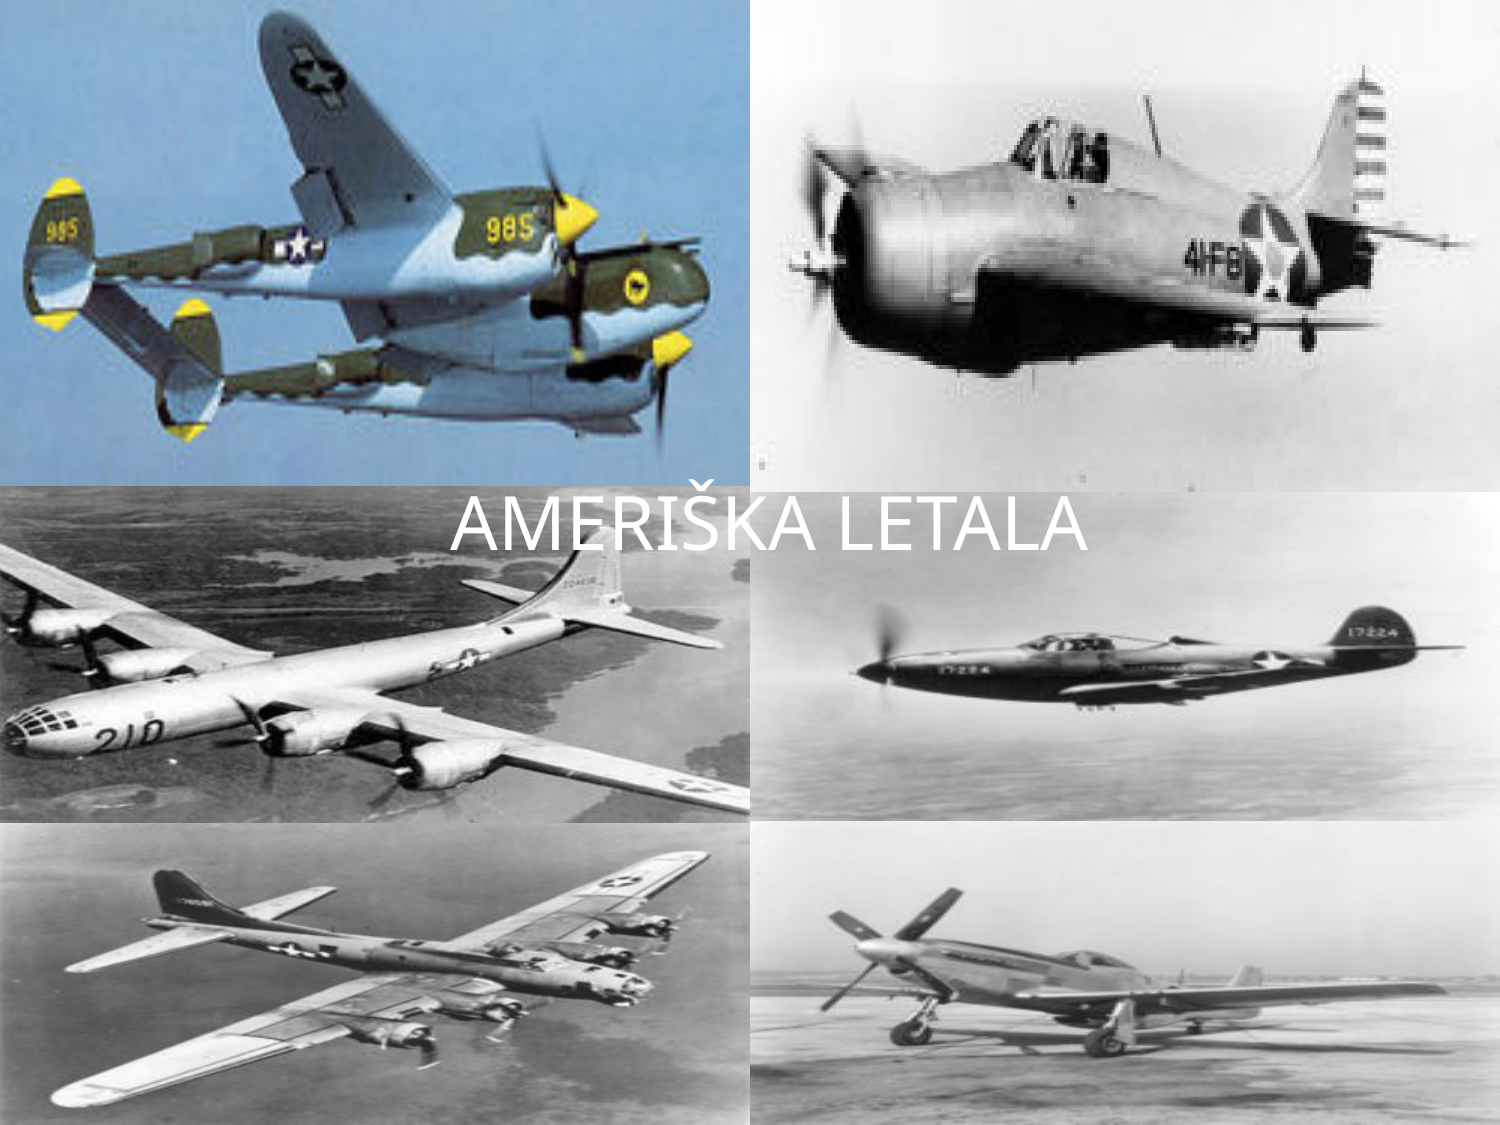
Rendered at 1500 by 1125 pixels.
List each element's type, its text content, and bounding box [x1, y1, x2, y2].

text_box AMERIŠKA LETALA [372, 467, 1168, 575]
picture [0, 0, 1500, 1125]
